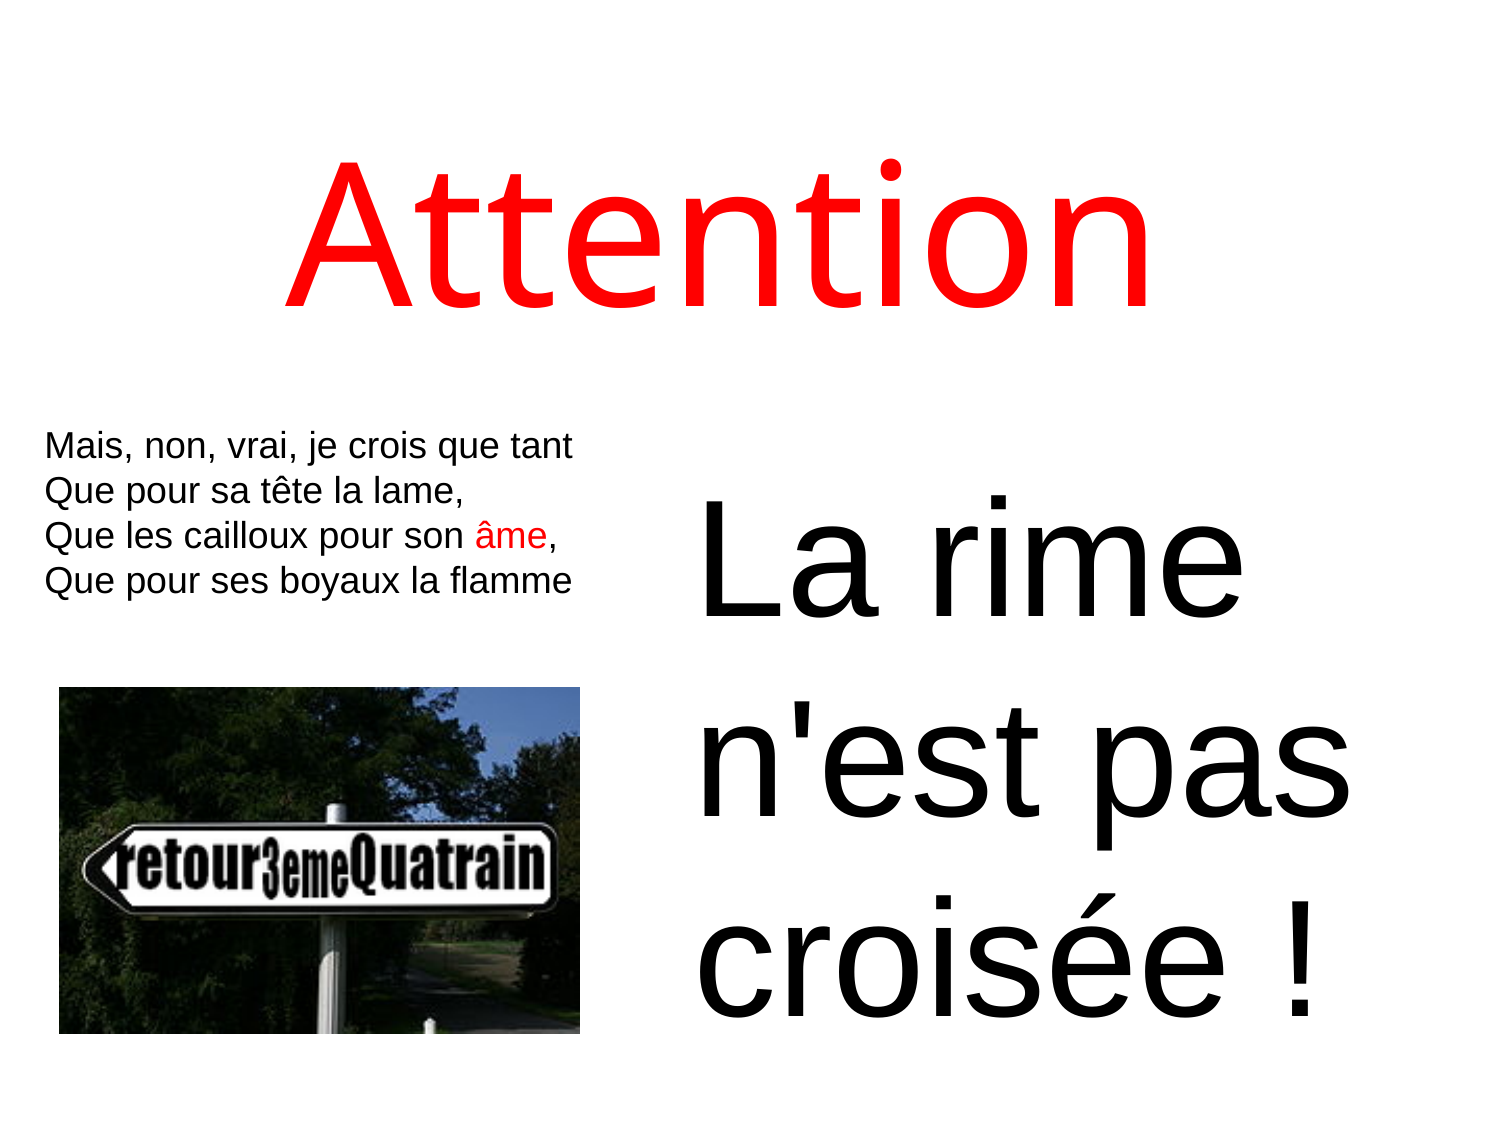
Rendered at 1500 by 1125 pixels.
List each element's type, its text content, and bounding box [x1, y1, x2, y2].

text_box Mais, non, vrai, je crois que tant Que pour sa tête la lame, Que les cailloux pour son âme, Que pour ses boyaux la flamme [29, 413, 883, 609]
picture [59, 687, 580, 1034]
text_box La rime n'est pas croisée ! [679, 442, 1418, 1058]
text_box Attention [29, 99, 1418, 355]
